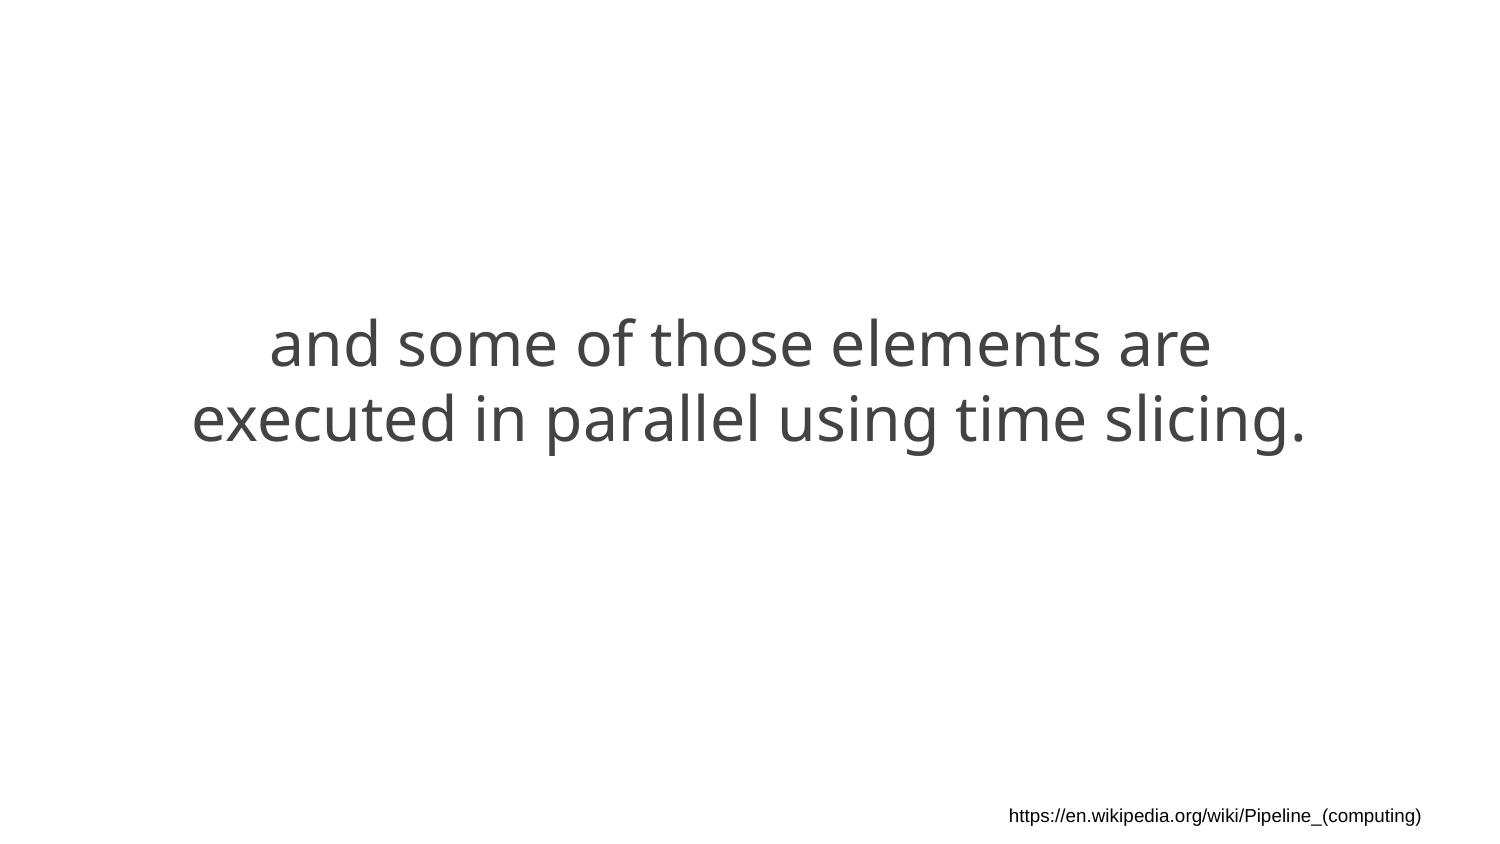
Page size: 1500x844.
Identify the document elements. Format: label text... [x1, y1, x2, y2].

text_box https://en.wikipedia.org/wiki/Pipeline_(computing) [994, 788, 1487, 844]
text_box and some of those elements are executed in parallel using time slicing. [0, 288, 1500, 479]
